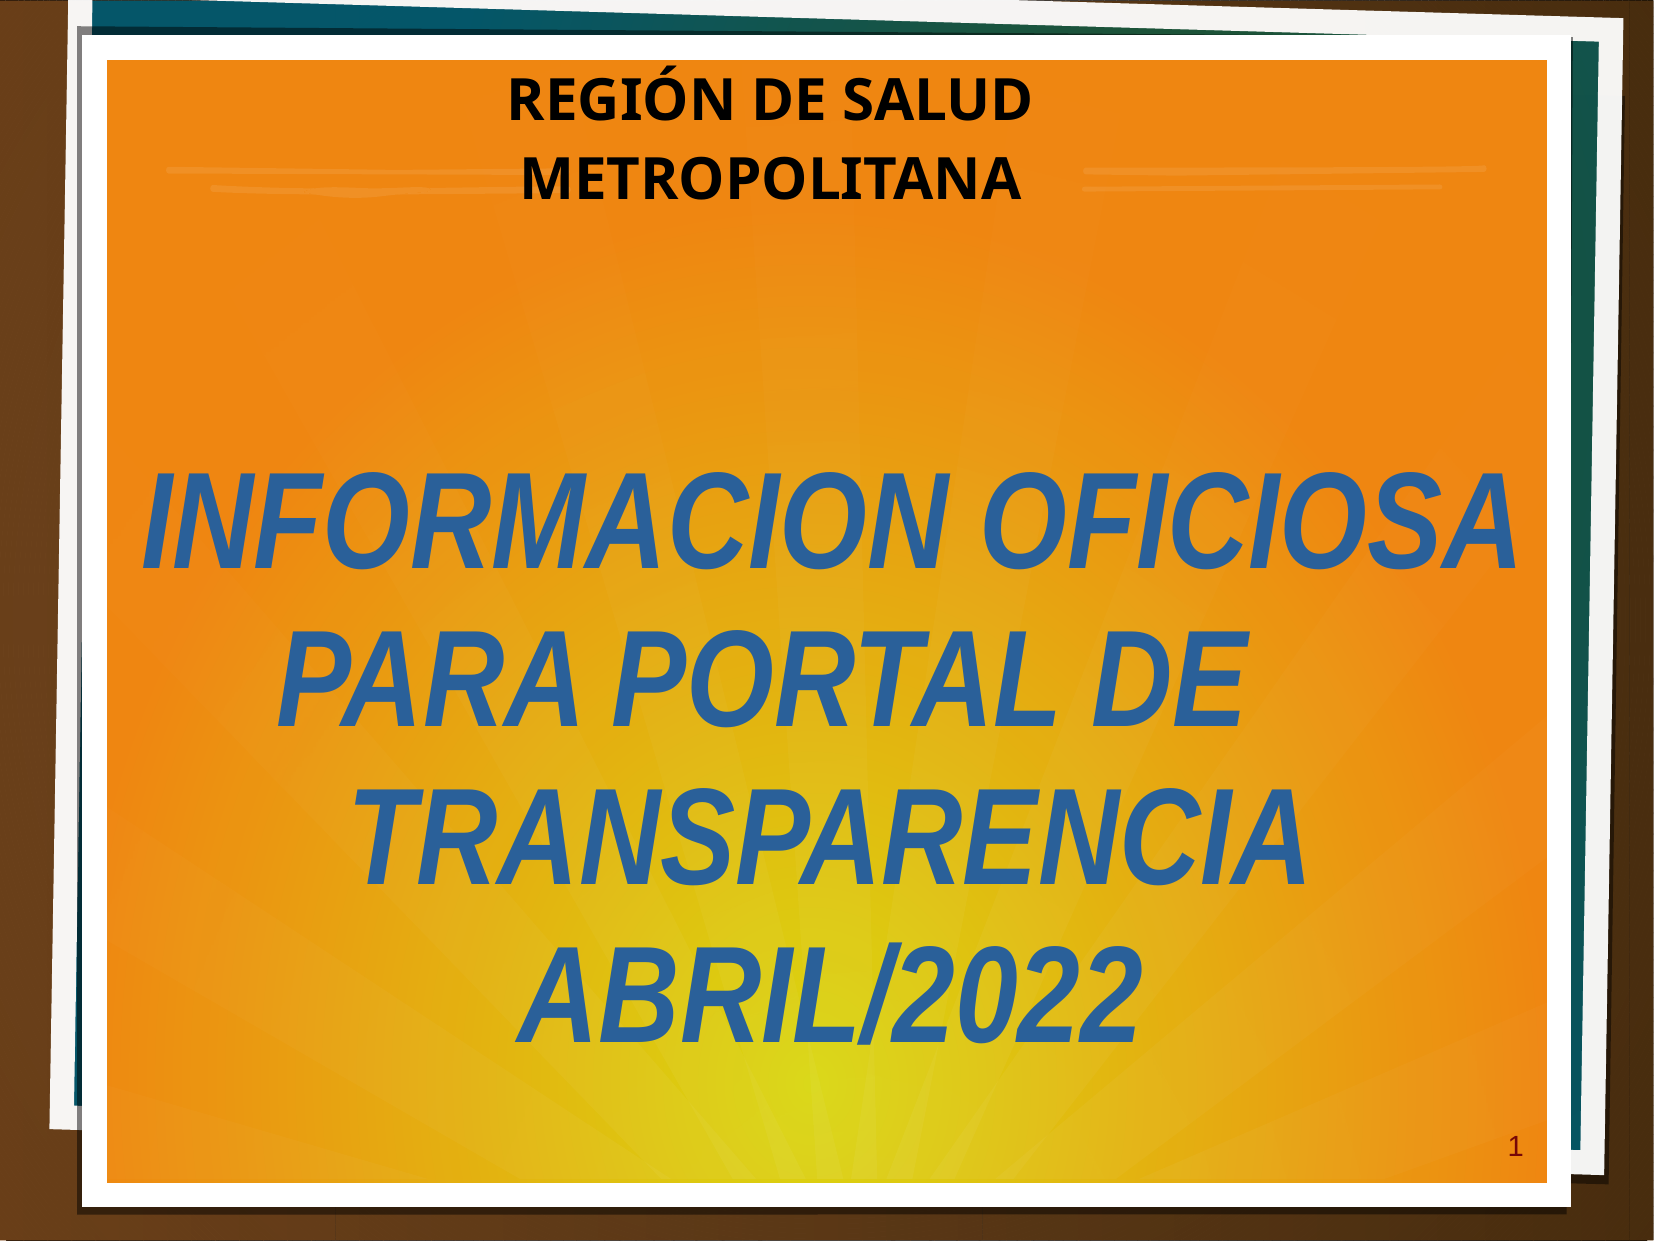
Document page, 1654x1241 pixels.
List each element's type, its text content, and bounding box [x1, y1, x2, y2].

text_box INFORMACION OFICIOSA PARA PORTAL DE TRANSPARENCIA ABRIL/2022 [126, 432, 1535, 964]
text_box REGIÓN DE SALUD METROPOLITANA [165, 50, 1391, 201]
